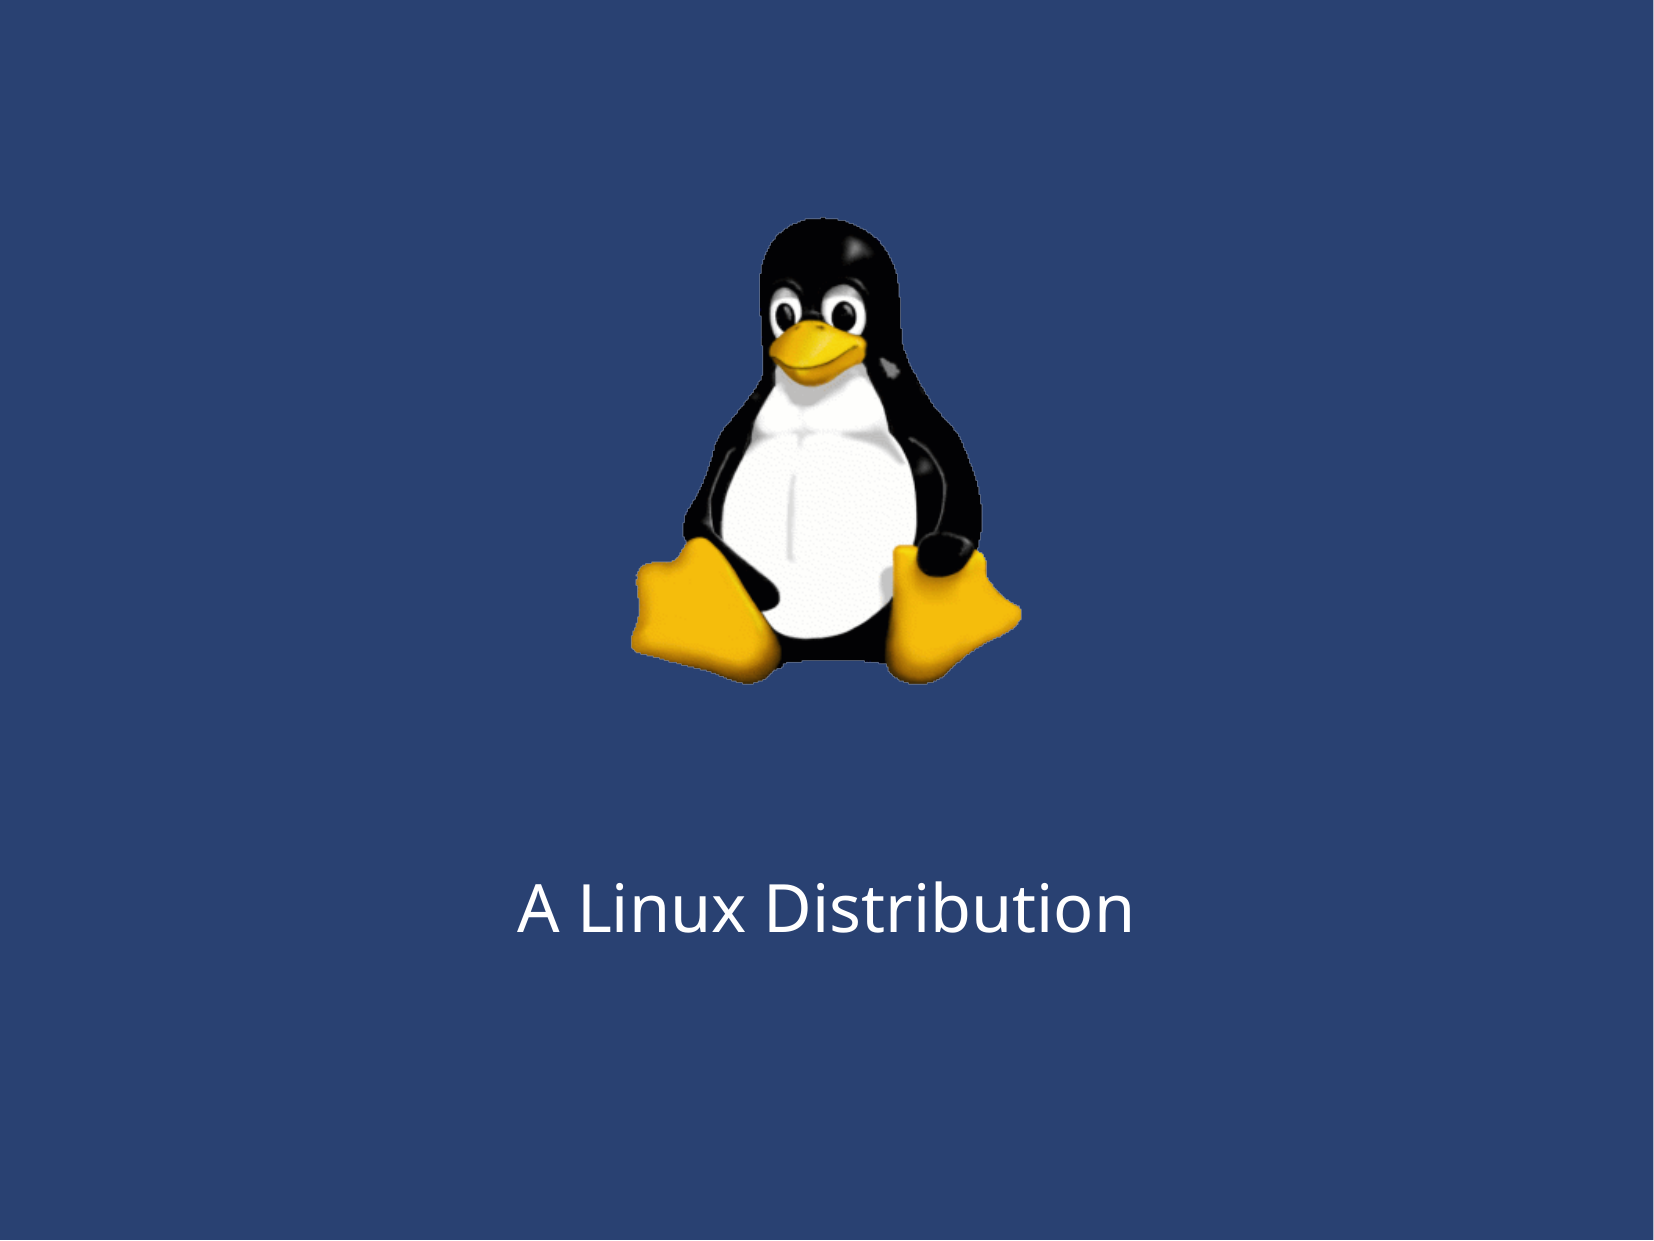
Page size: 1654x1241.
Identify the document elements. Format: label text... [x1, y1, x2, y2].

picture [619, 205, 1034, 697]
subtitle A Linux Distribution [82, 712, 1571, 1102]
